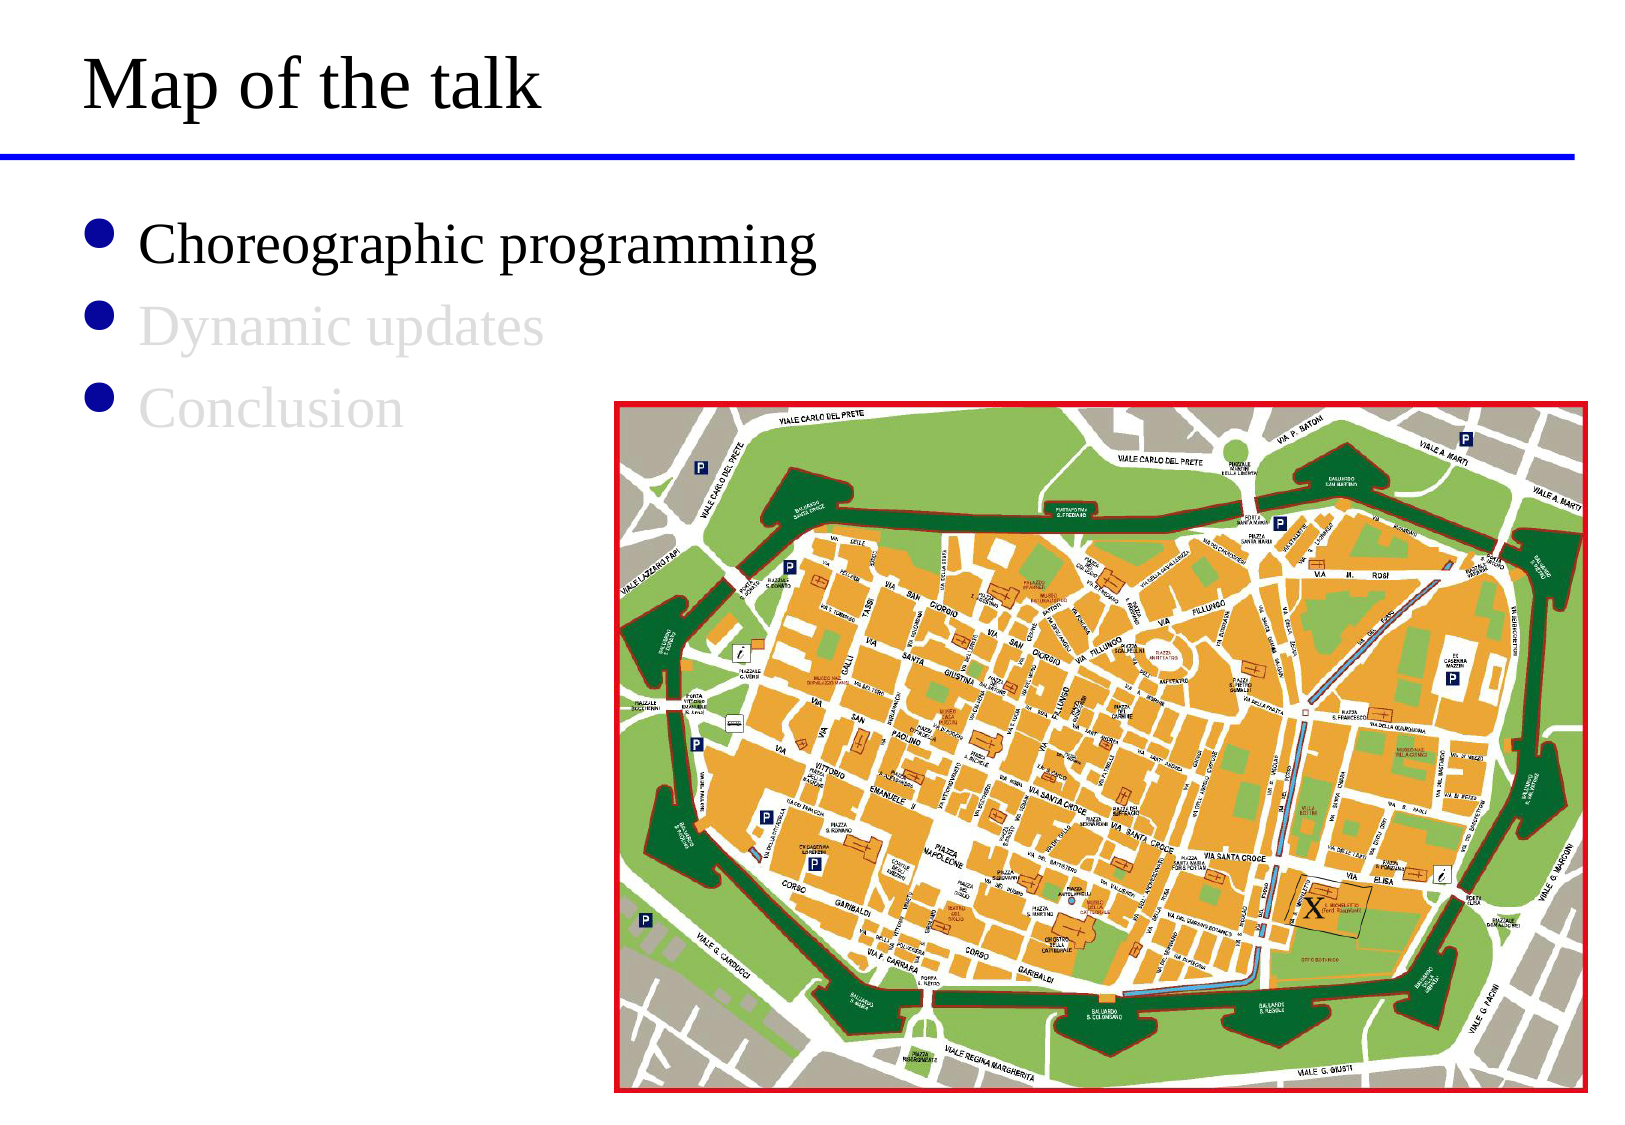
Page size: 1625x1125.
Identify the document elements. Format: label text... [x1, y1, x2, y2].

title Map of the talk [67, 27, 1544, 131]
list Choreographic programming Dynamic updates Conclusion [67, 198, 1544, 1061]
picture [614, 401, 1588, 1093]
